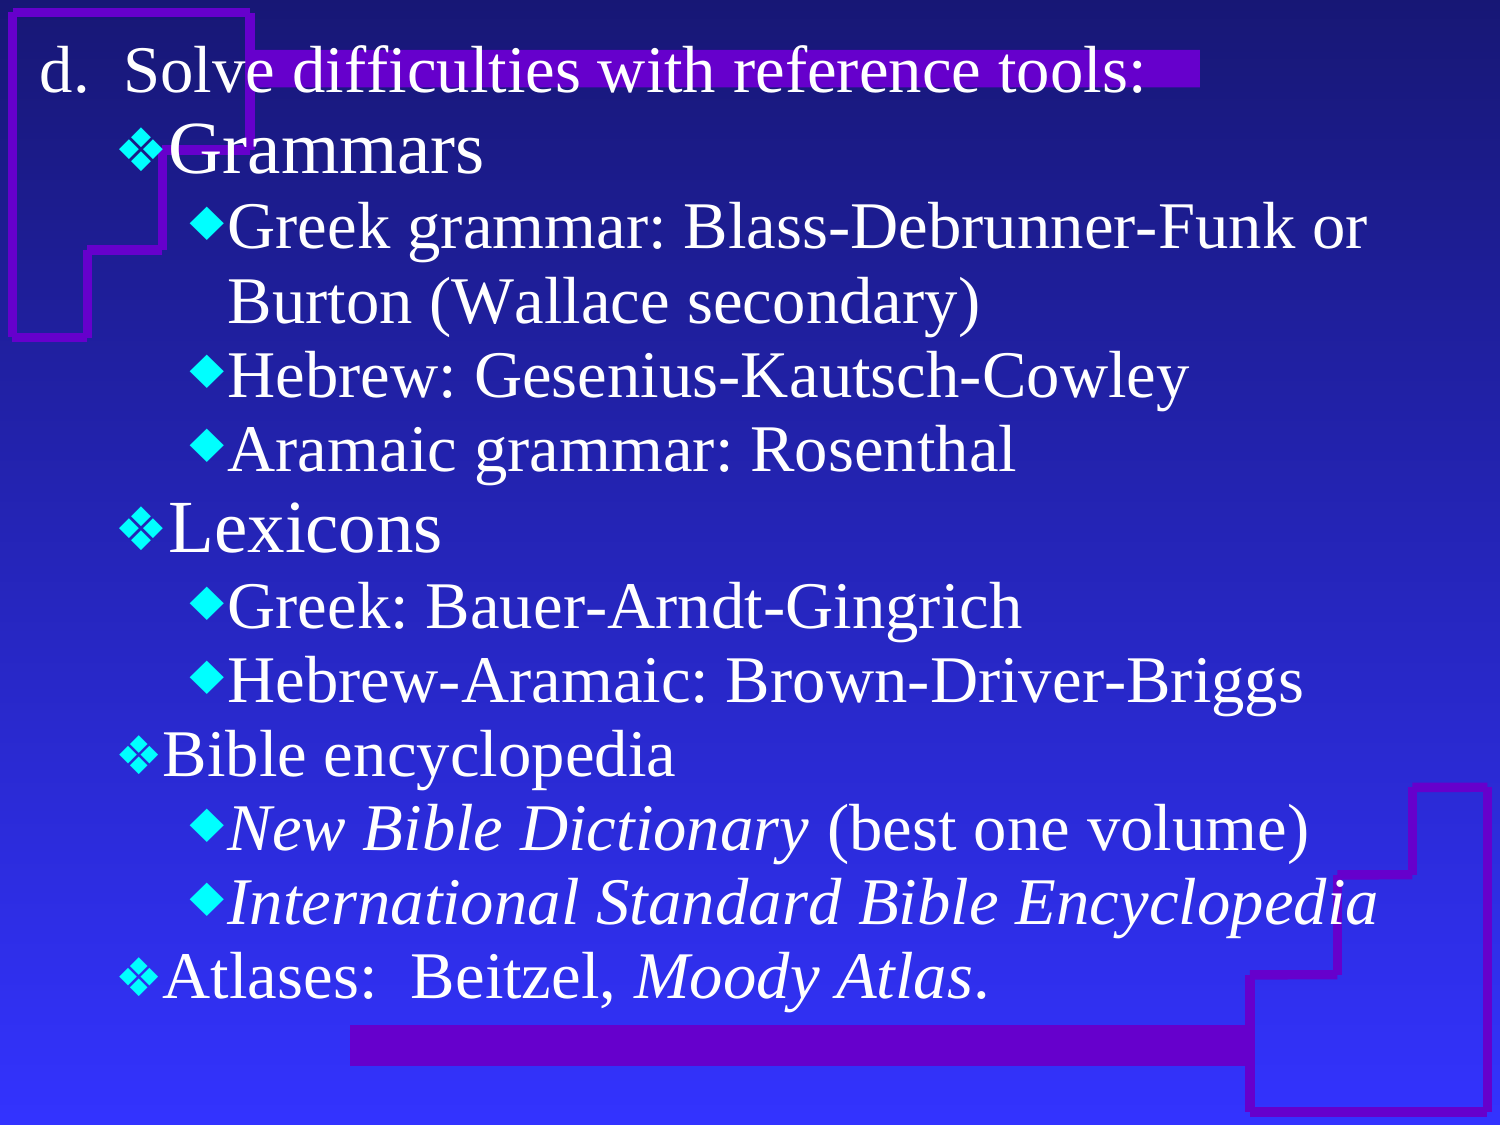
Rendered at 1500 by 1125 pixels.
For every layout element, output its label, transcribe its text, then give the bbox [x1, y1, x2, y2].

list d. Solve difficulties with reference tools: Grammars Greek grammar: Blass-Debrunner-Funk or Burton (Wallace secondary) Hebrew: Gesenius-Kautsch-Cowley Aramaic grammar: Rosenthal Lexicons Greek: Bauer-Arndt-Gingrich Hebrew-Aramaic: Brown-Driver-Briggs Bible encyclopedia New Bible Dictionary (best one volume) International Standard Bible Encyclopedia Atlases: Beitzel, Moody Atlas. [24, 24, 1500, 1021]
